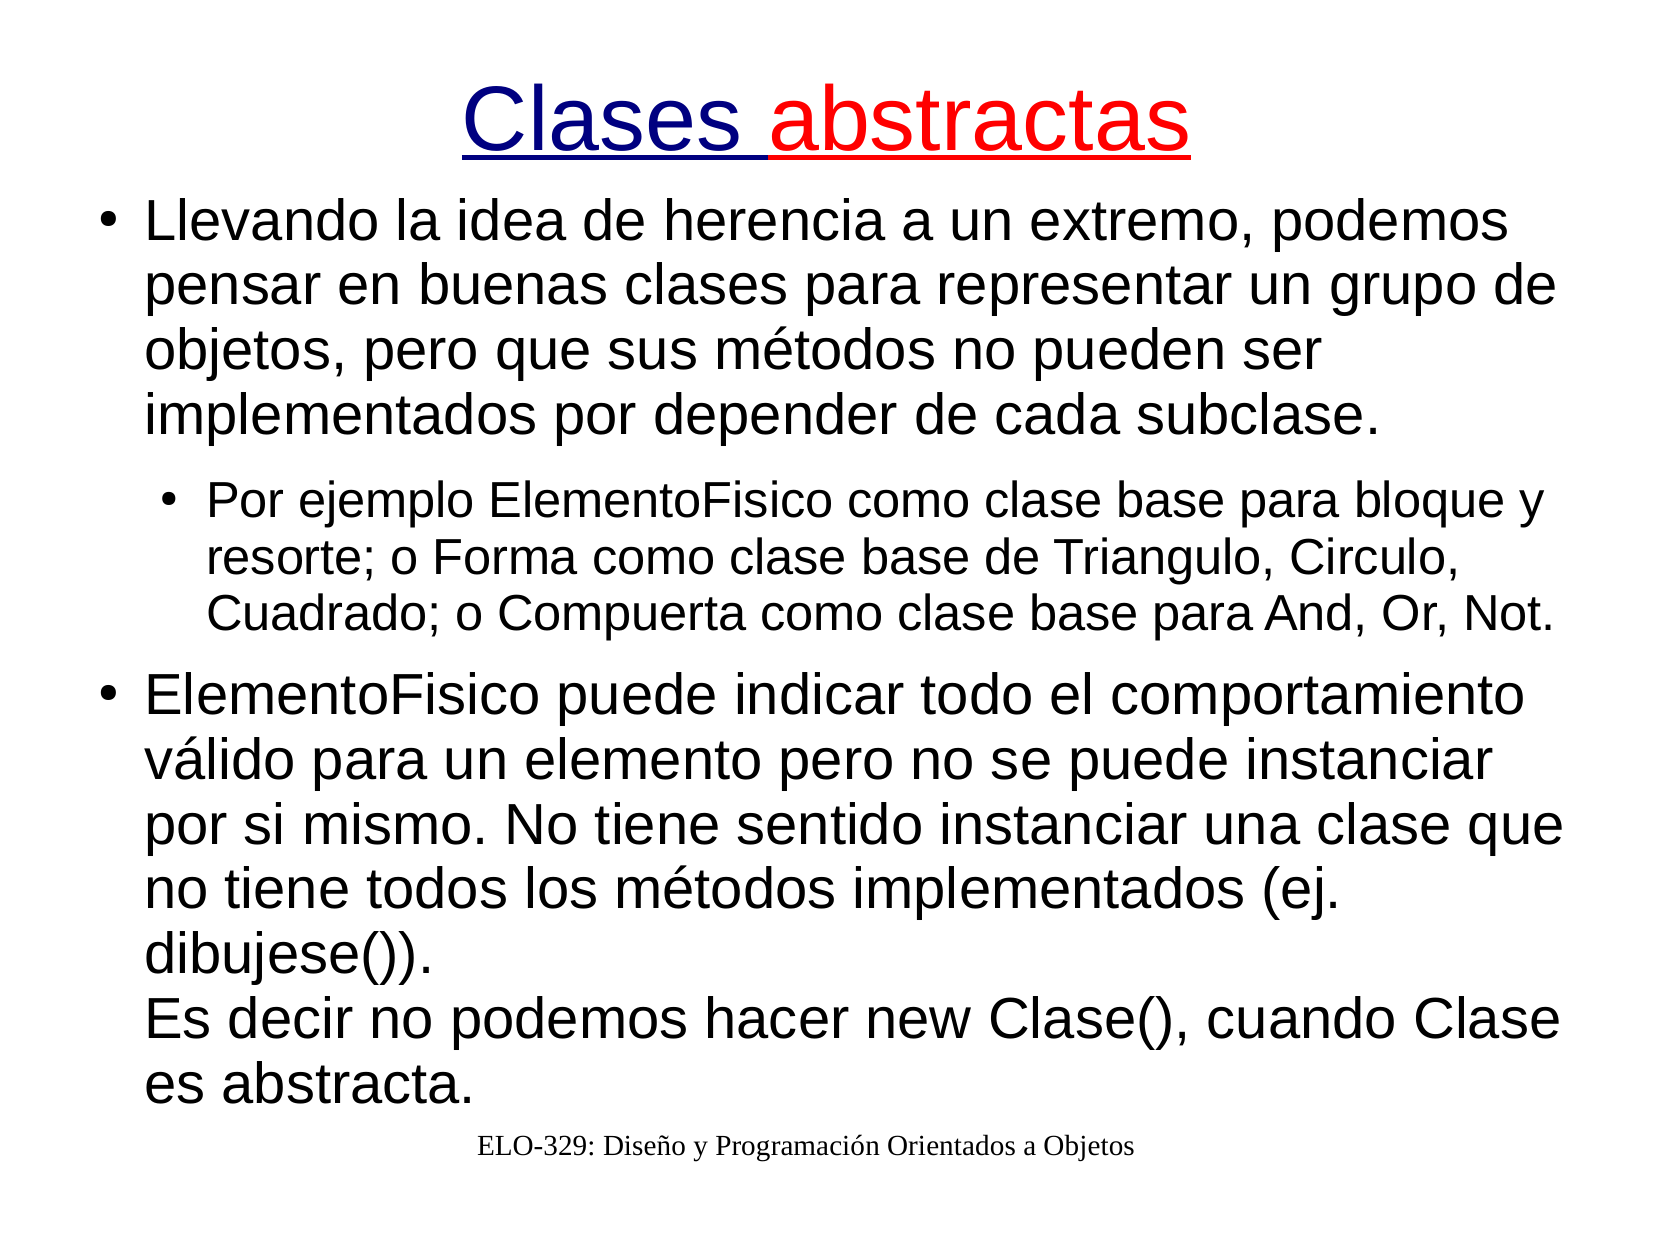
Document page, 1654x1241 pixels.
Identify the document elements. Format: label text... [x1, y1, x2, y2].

list Llevando la idea de herencia a un extremo, podemos pensar en buenas clases para representar un grupo de objetos, pero que sus métodos no pueden ser implementados por depender de cada subclase. Por ejemplo ElementoFisico como clase base para bloque y resorte; o Forma como clase base de Triangulo, Circulo, Cuadrado; o Compuerta como clase base para And, Or, Not. ElementoFisico puede indicar todo el comportamiento válido para un elemento pero no se puede instanciar por si mismo. No tiene sentido instanciar una clase que no tiene todos los métodos implementados (ej. dibujese()). Es decir no podemos hacer new Clase(), cuando Clase es abstracta. [82, 187, 1571, 1163]
title Clases abstractas [82, 49, 1571, 187]
